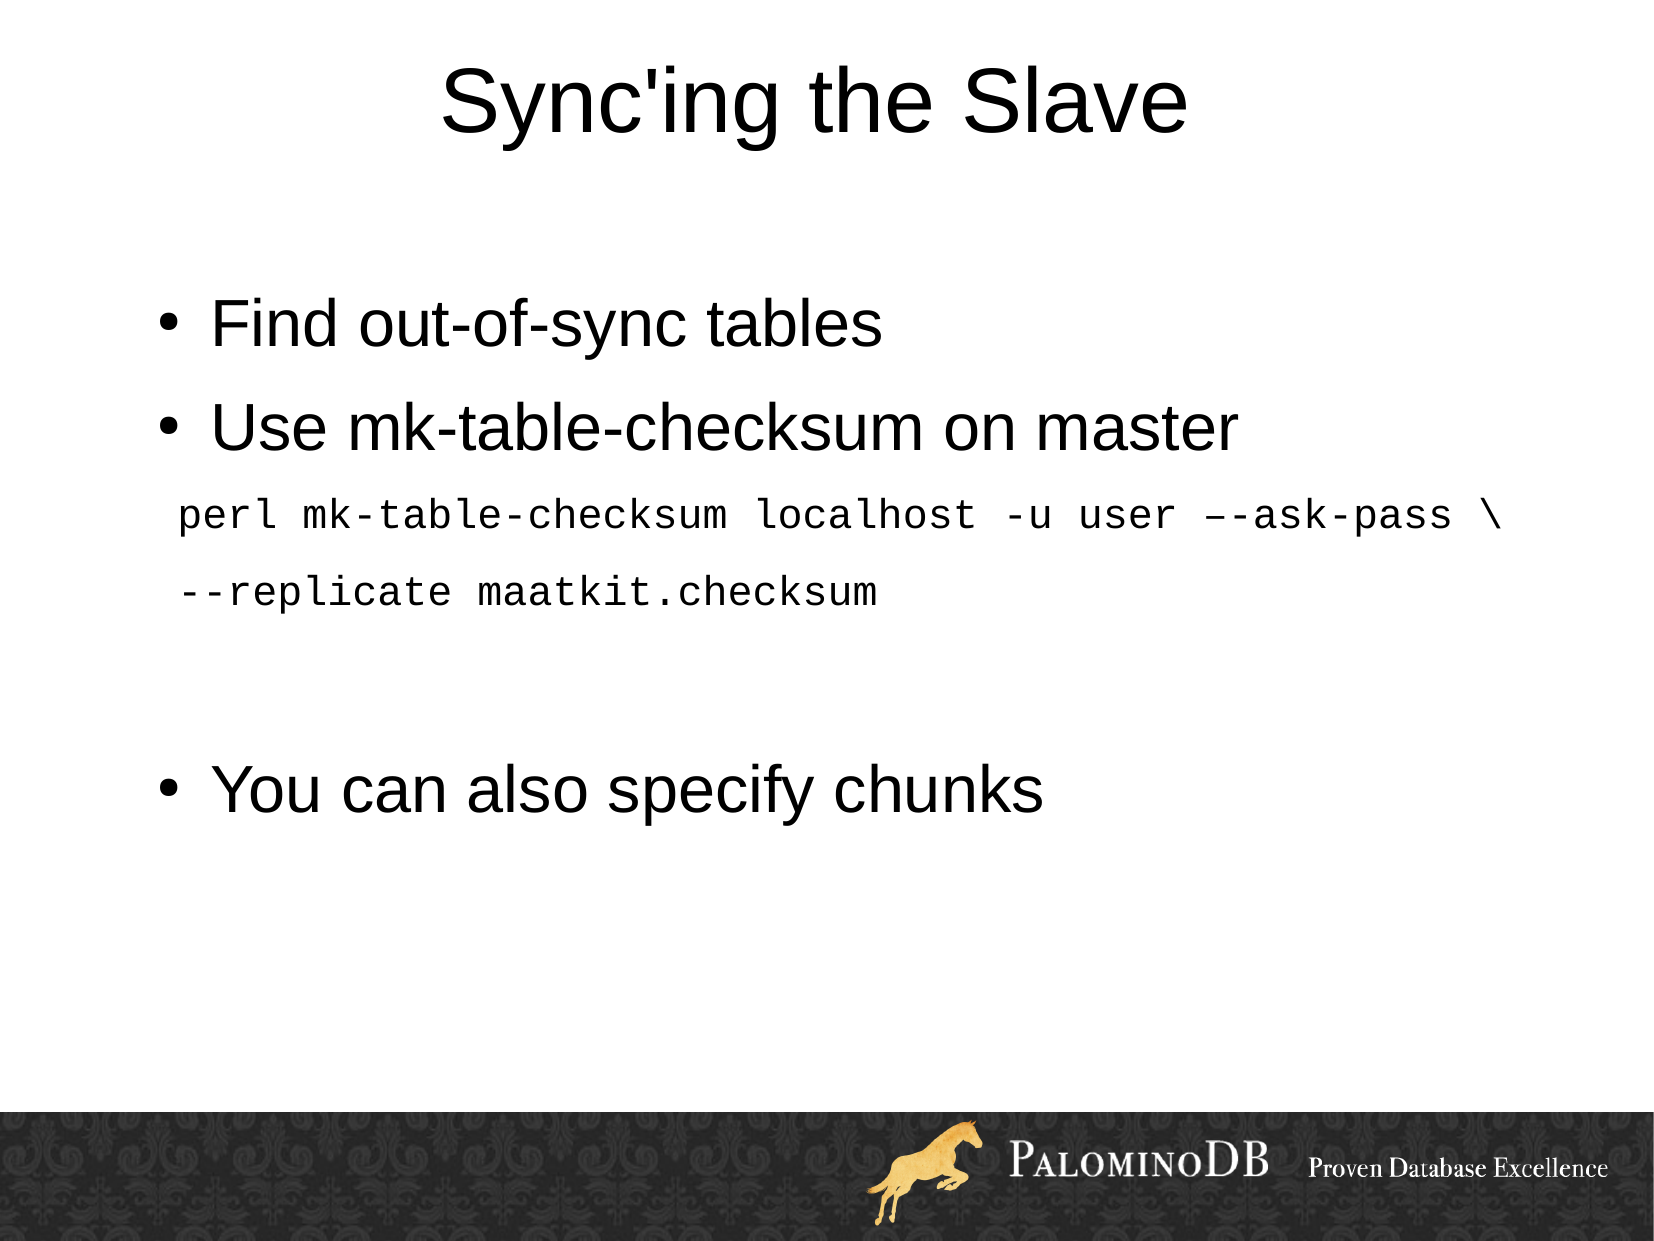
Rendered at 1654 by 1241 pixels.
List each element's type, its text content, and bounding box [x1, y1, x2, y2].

title Sync'ing the Slave [80, 32, 1551, 171]
list Find out-of-sync tables Use mk-table-checksum on master perl mk-table-checksum localhost -u user –-ask-pass \ --replicate maatkit.checksum You can also specify chunks [121, 285, 1534, 1068]
picture [0, 1109, 1654, 1241]
